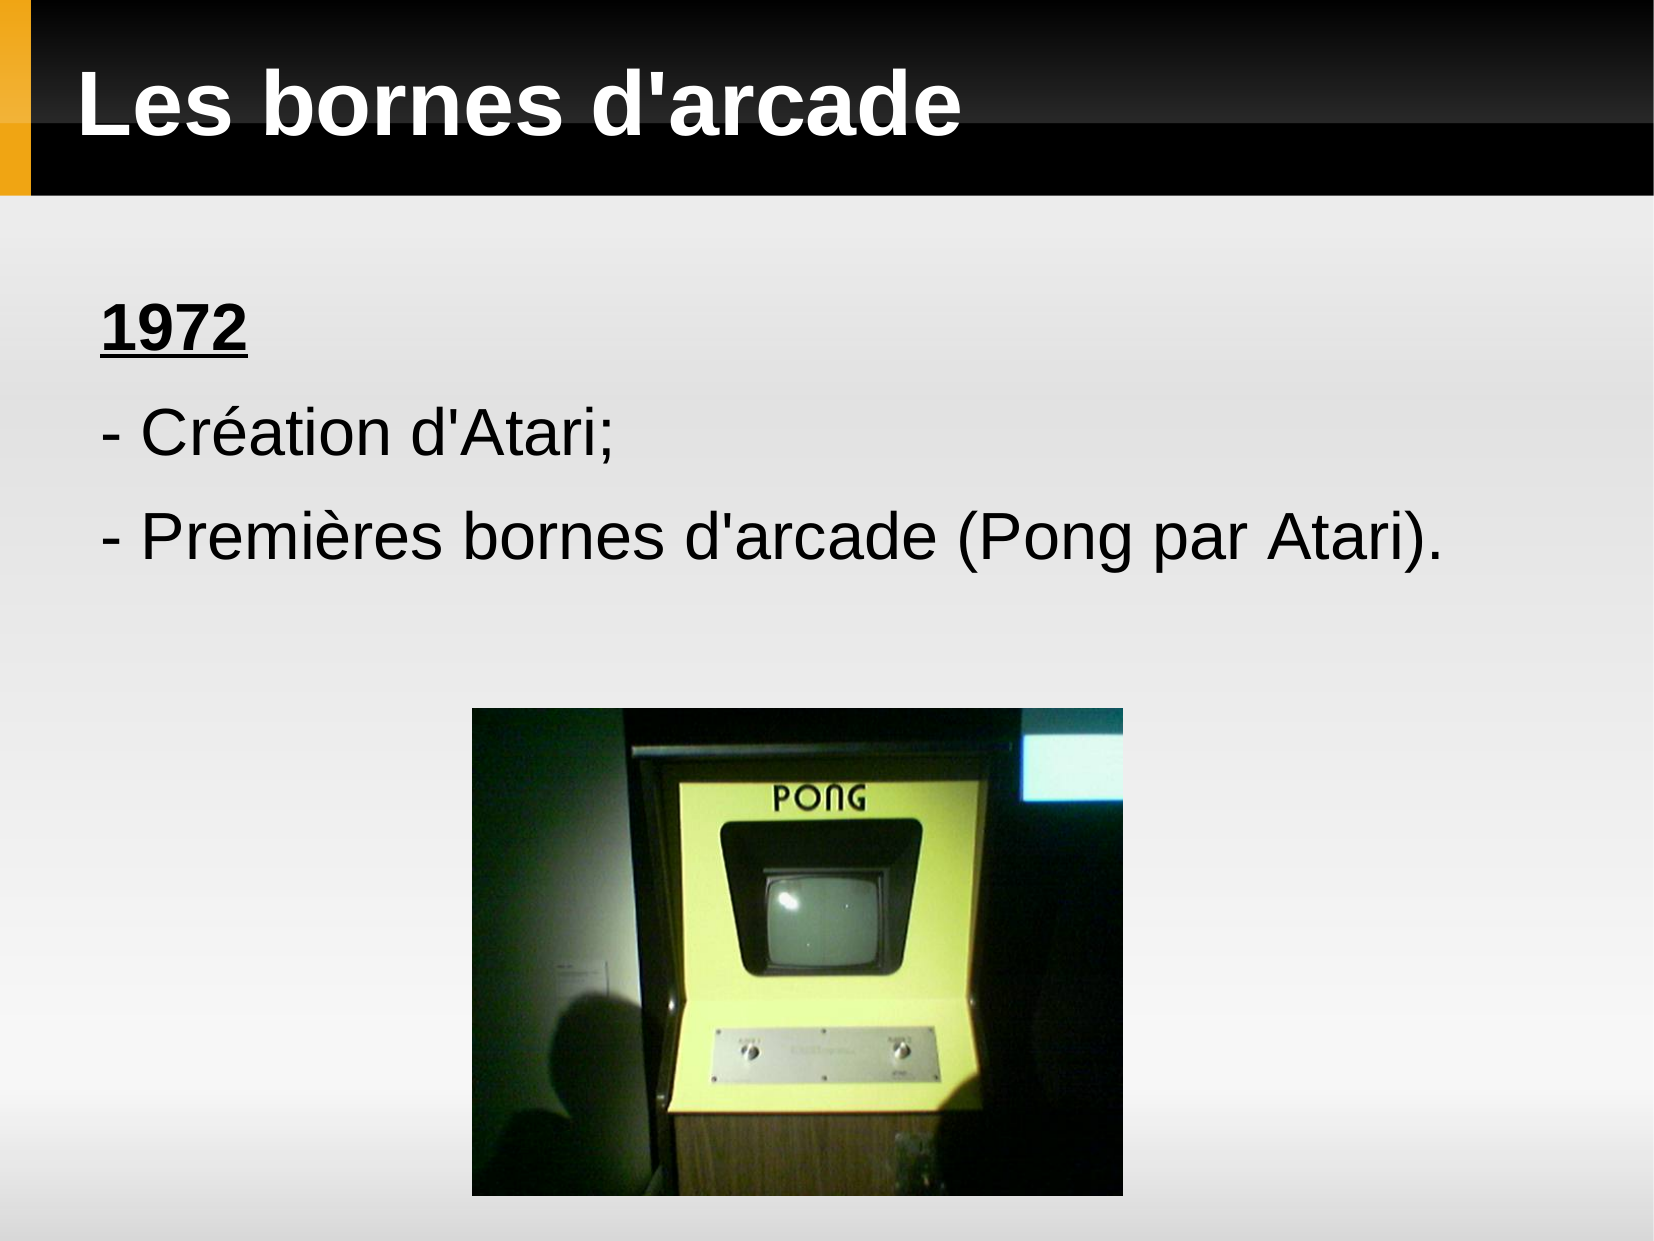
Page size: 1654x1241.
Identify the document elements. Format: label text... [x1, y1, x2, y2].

list 1972 - Création d'Atari; - Premières bornes d'arcade (Pong par Atari). [82, 290, 1571, 1094]
picture [0, 0, 1654, 1241]
title Les bornes d'arcade [76, 7, 1565, 200]
